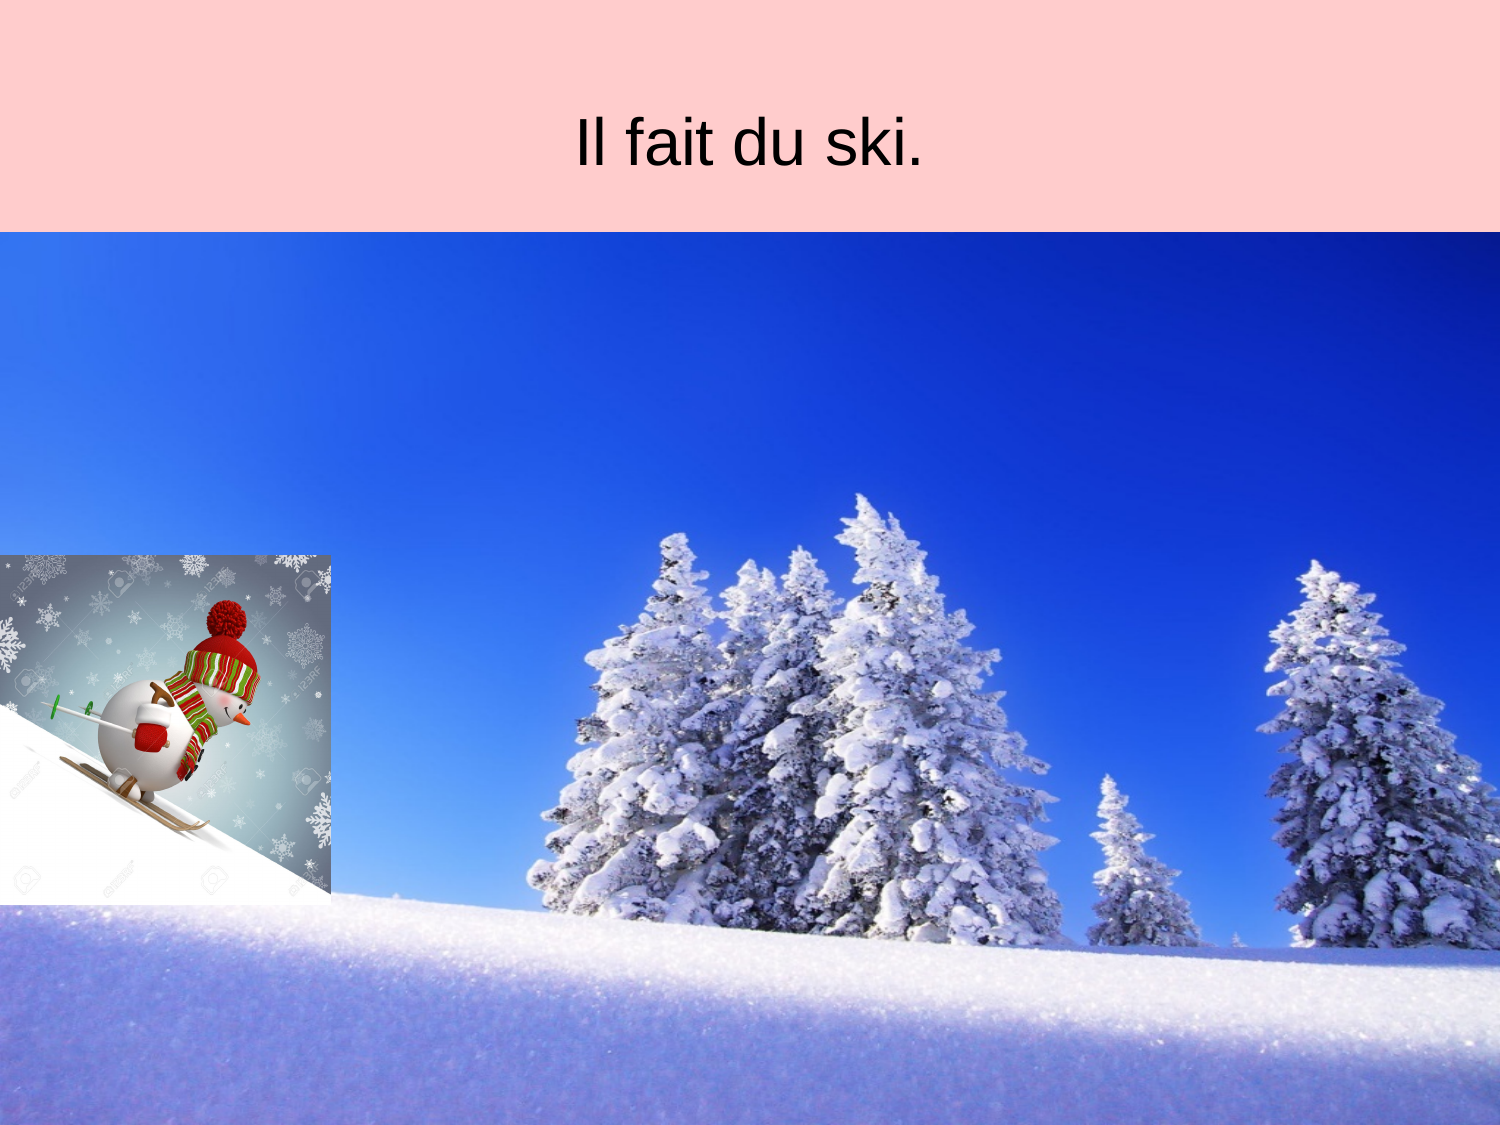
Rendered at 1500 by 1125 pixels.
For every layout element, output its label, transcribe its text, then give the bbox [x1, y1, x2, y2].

title Il fait du ski. [75, 45, 1426, 232]
picture [0, 232, 1500, 1125]
